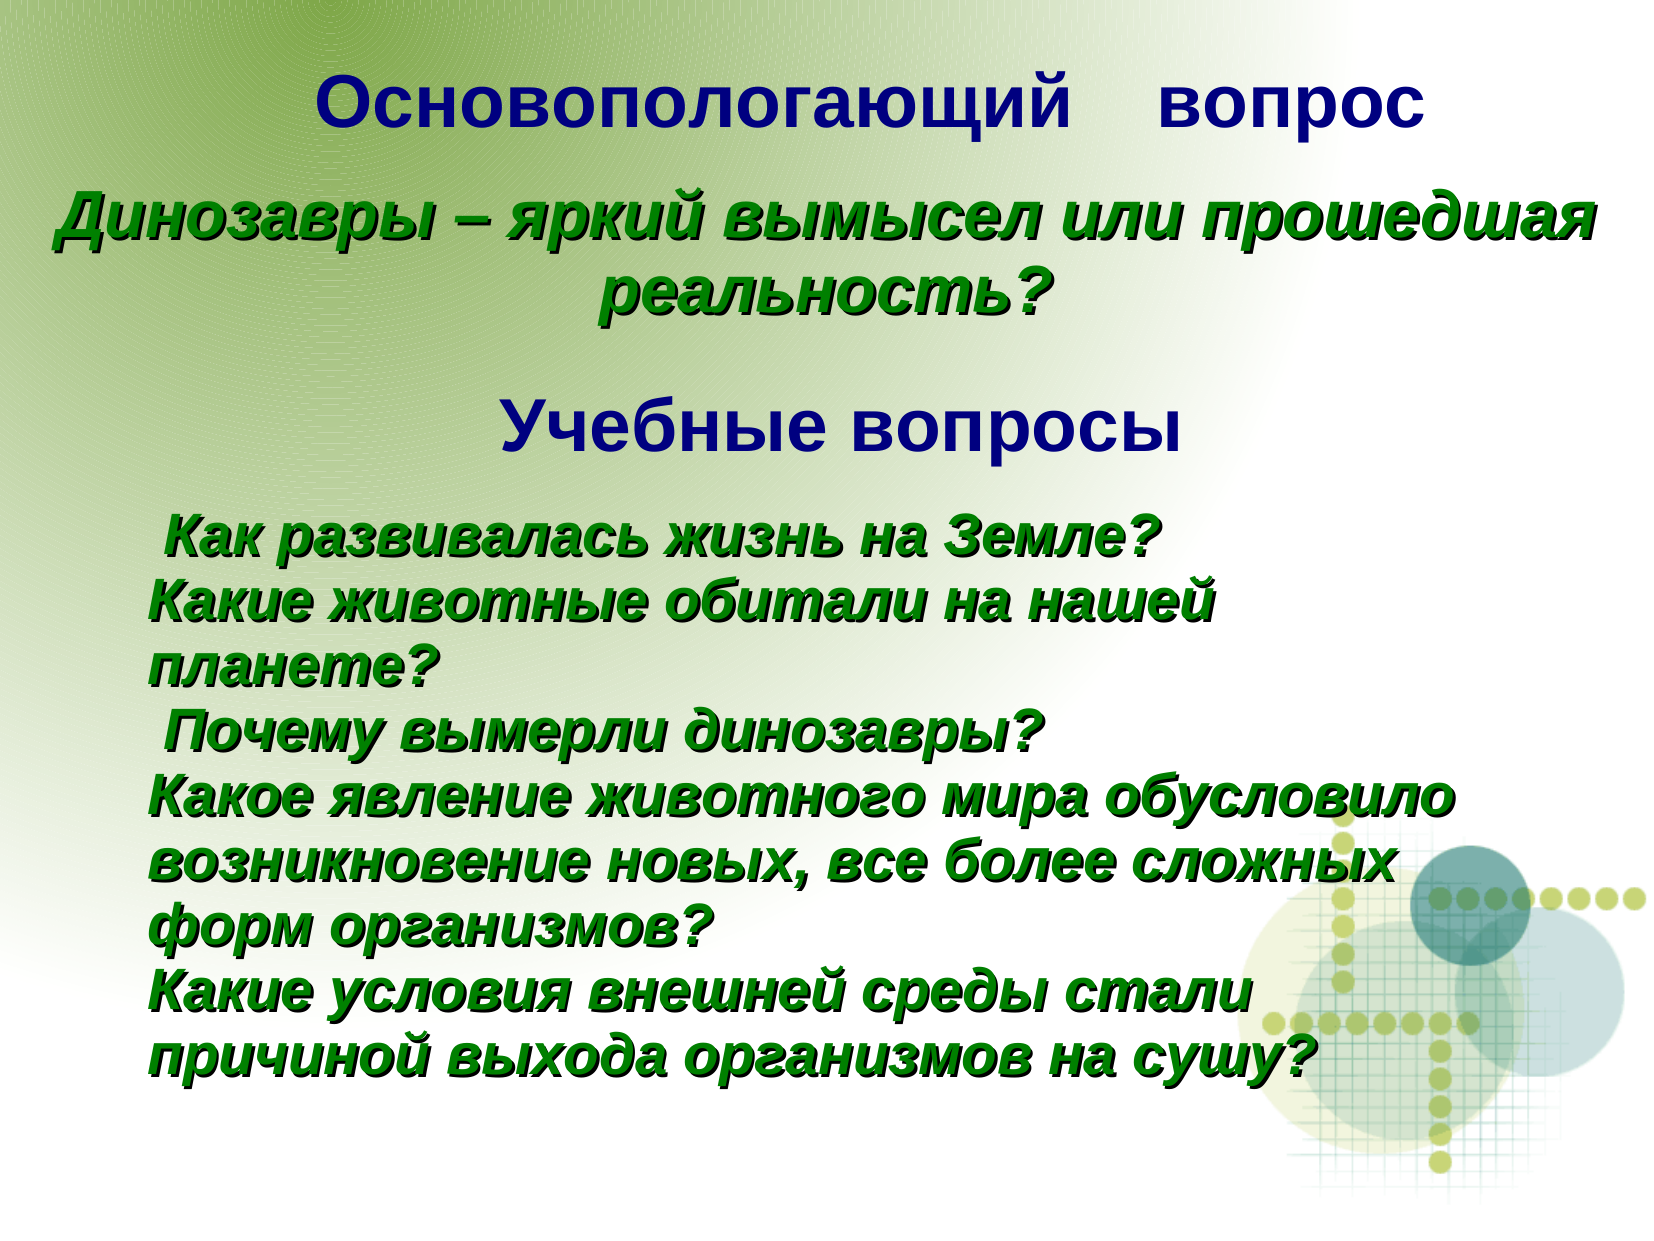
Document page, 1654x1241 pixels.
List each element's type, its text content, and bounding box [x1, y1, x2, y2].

picture [1224, 792, 1654, 1211]
text_box Как развивалась жизнь на Земле? Какие животные обитали на нашей планете? Почему вымерли динозавры? Какое явление животного мира обусловило возникновение новых, все более сложных форм организмов? Какие условия внешней среды стали причиной выхода организмов на сушу? [147, 501, 1477, 1099]
text_box Основопологающий вопрос [265, 59, 1477, 144]
text_box Учебные вопросы [324, 383, 1359, 468]
text_box Динозавры – яркий вымысел или прошедшая реальность? [29, 177, 1625, 327]
